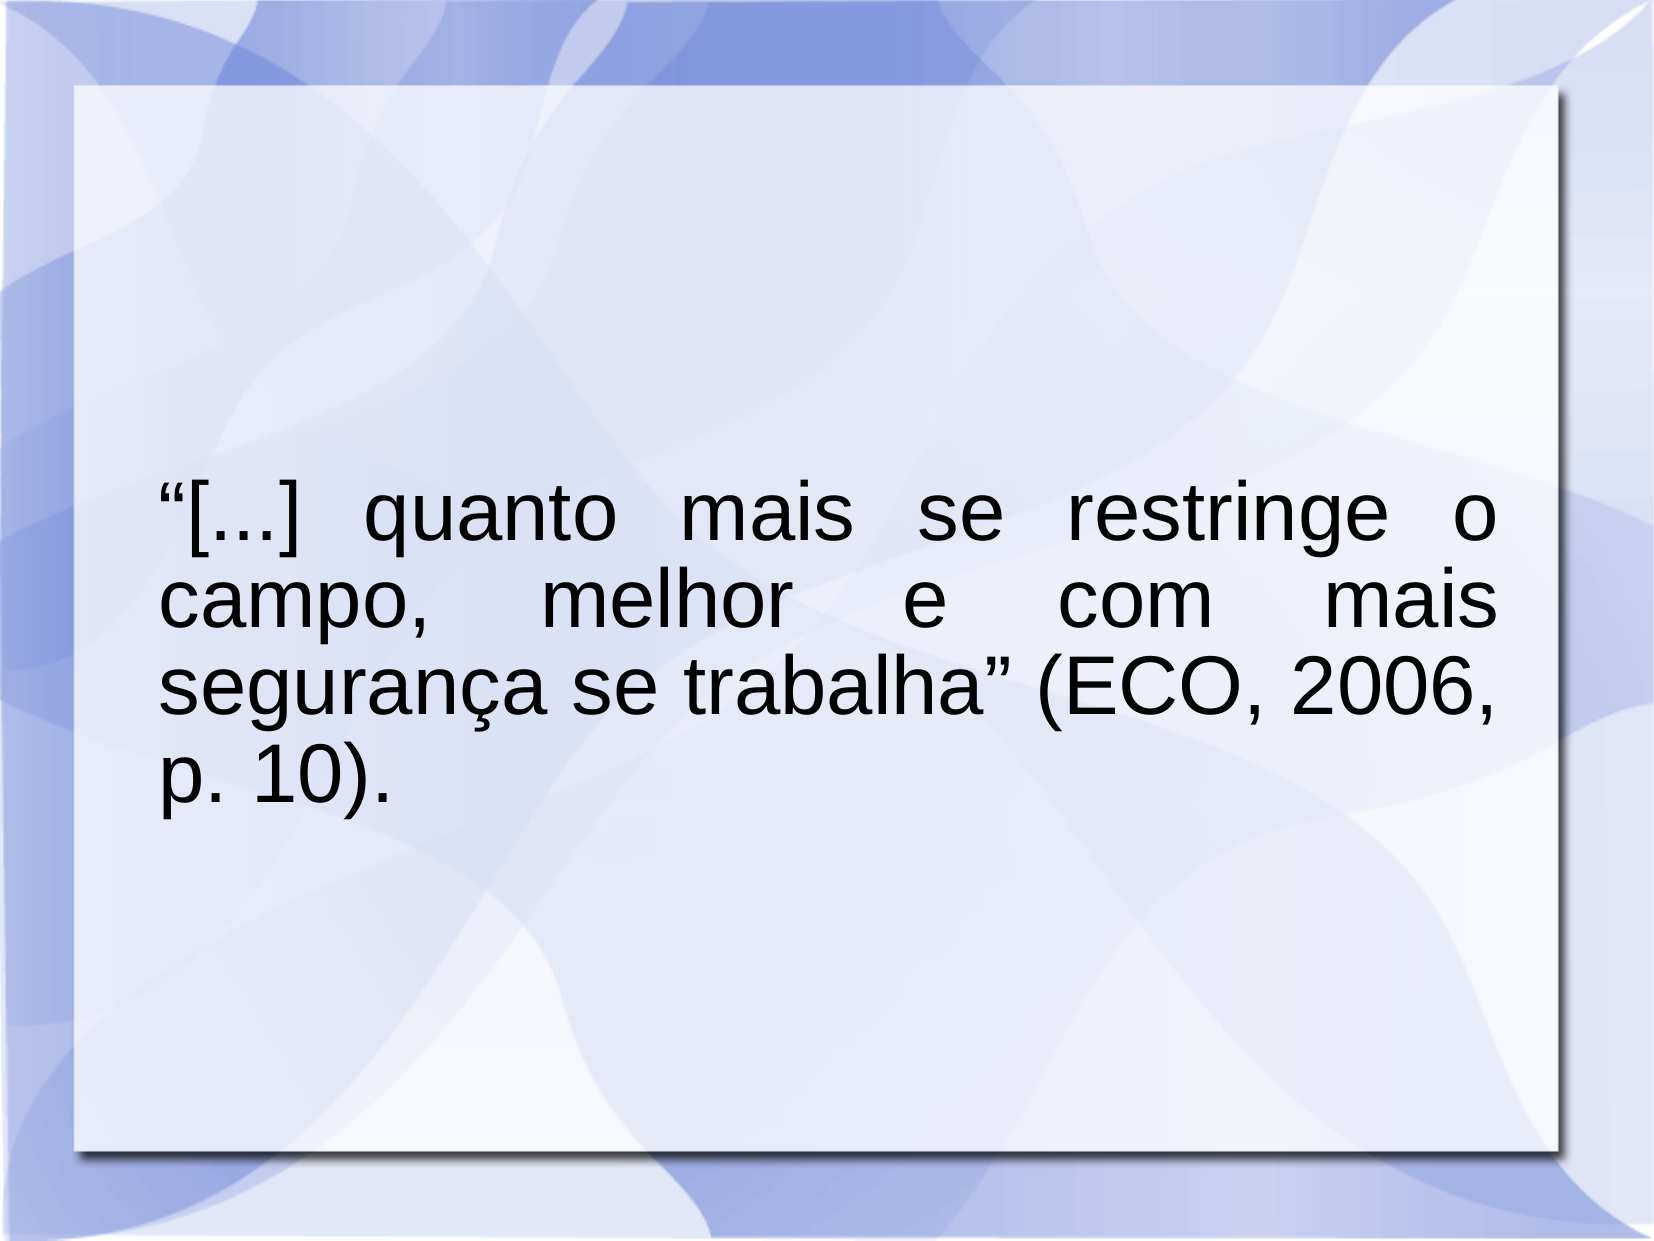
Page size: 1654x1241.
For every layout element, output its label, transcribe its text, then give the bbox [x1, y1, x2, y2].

picture [0, 0, 1654, 1241]
list “[...] quanto mais se restringe o campo, melhor e com mais segurança se trabalha” (ECO, 2006, p. 10). [87, 342, 1501, 1062]
